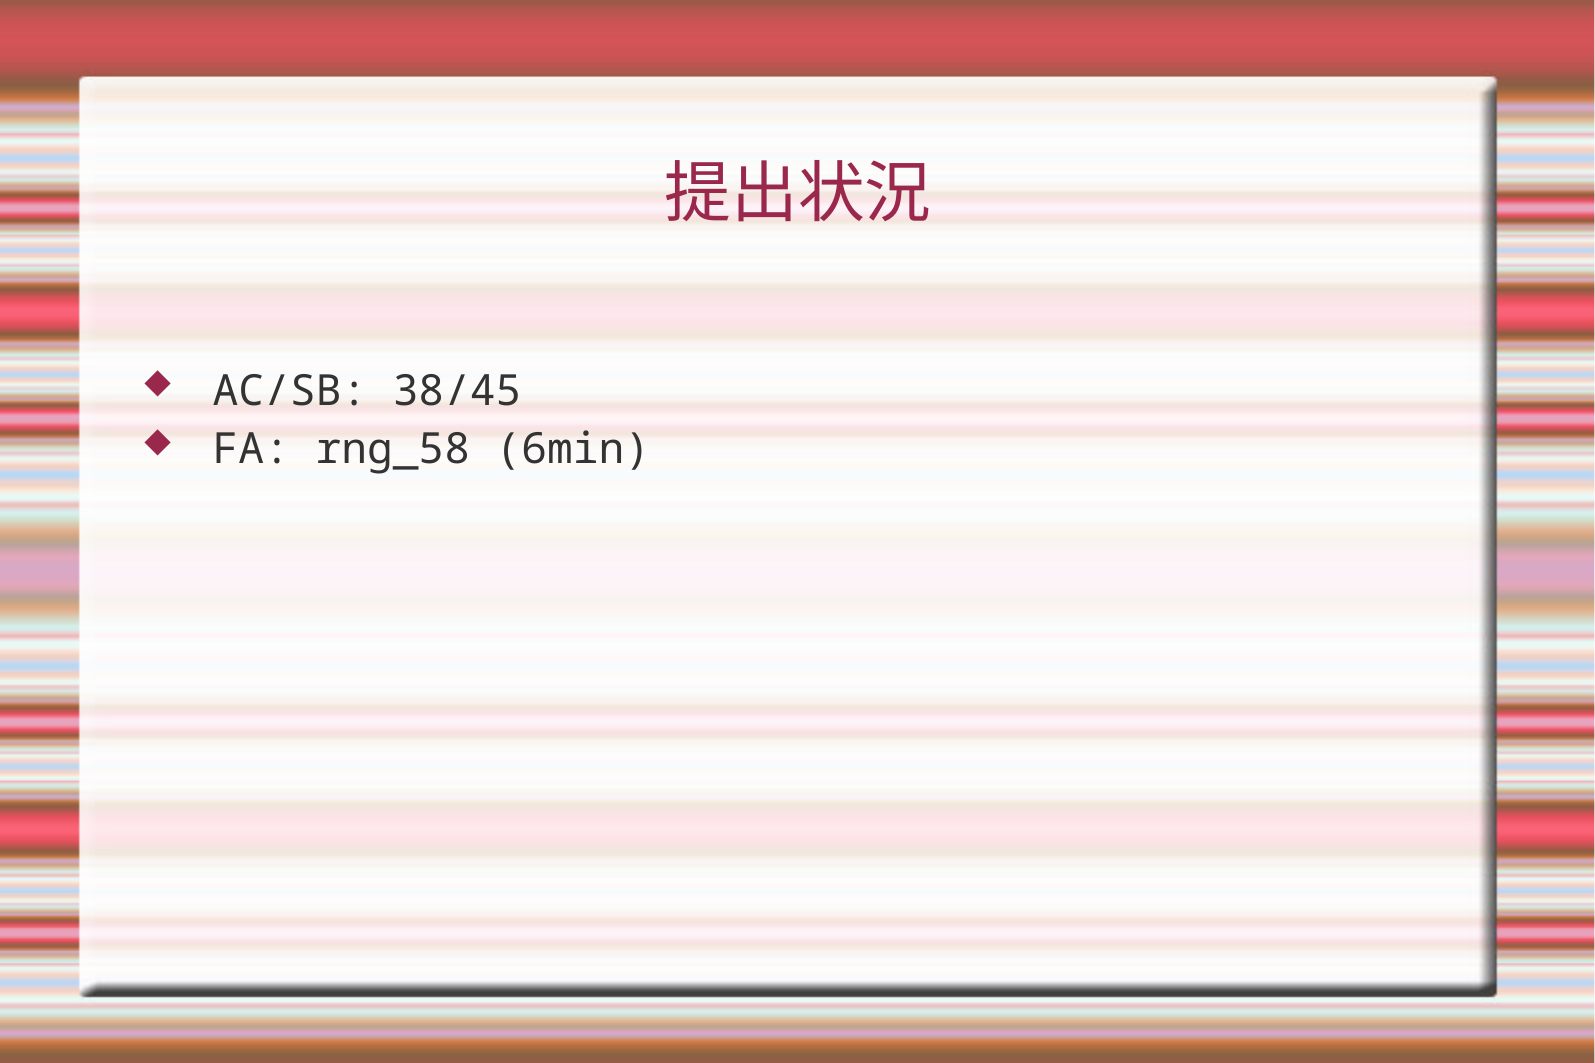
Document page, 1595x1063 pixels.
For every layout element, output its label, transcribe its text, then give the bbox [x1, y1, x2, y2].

list AC/SB: 38/45 FA: rng_58 (6min) [130, 300, 1462, 971]
title 提出状況 [117, 98, 1479, 276]
picture [0, 0, 1595, 1063]
